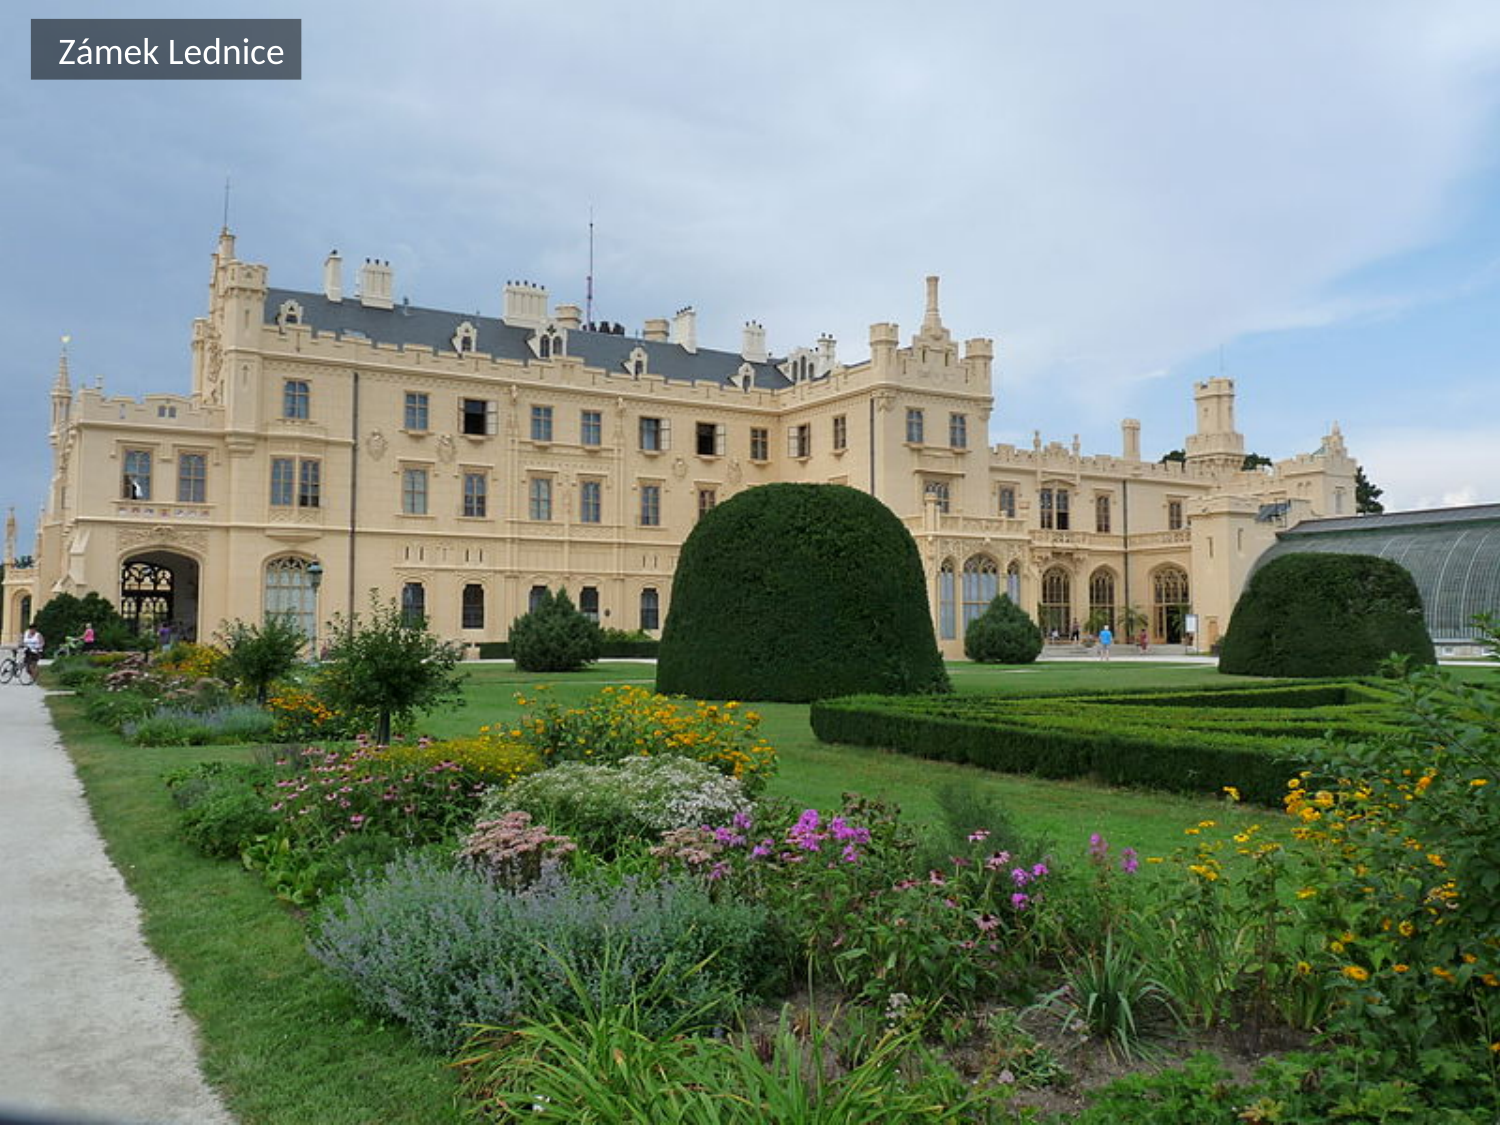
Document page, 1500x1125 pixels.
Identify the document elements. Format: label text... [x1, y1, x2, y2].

text_box [30, 18, 43, 80]
picture [0, 0, 1500, 1125]
text_box Zámek Lednice [43, 18, 301, 80]
